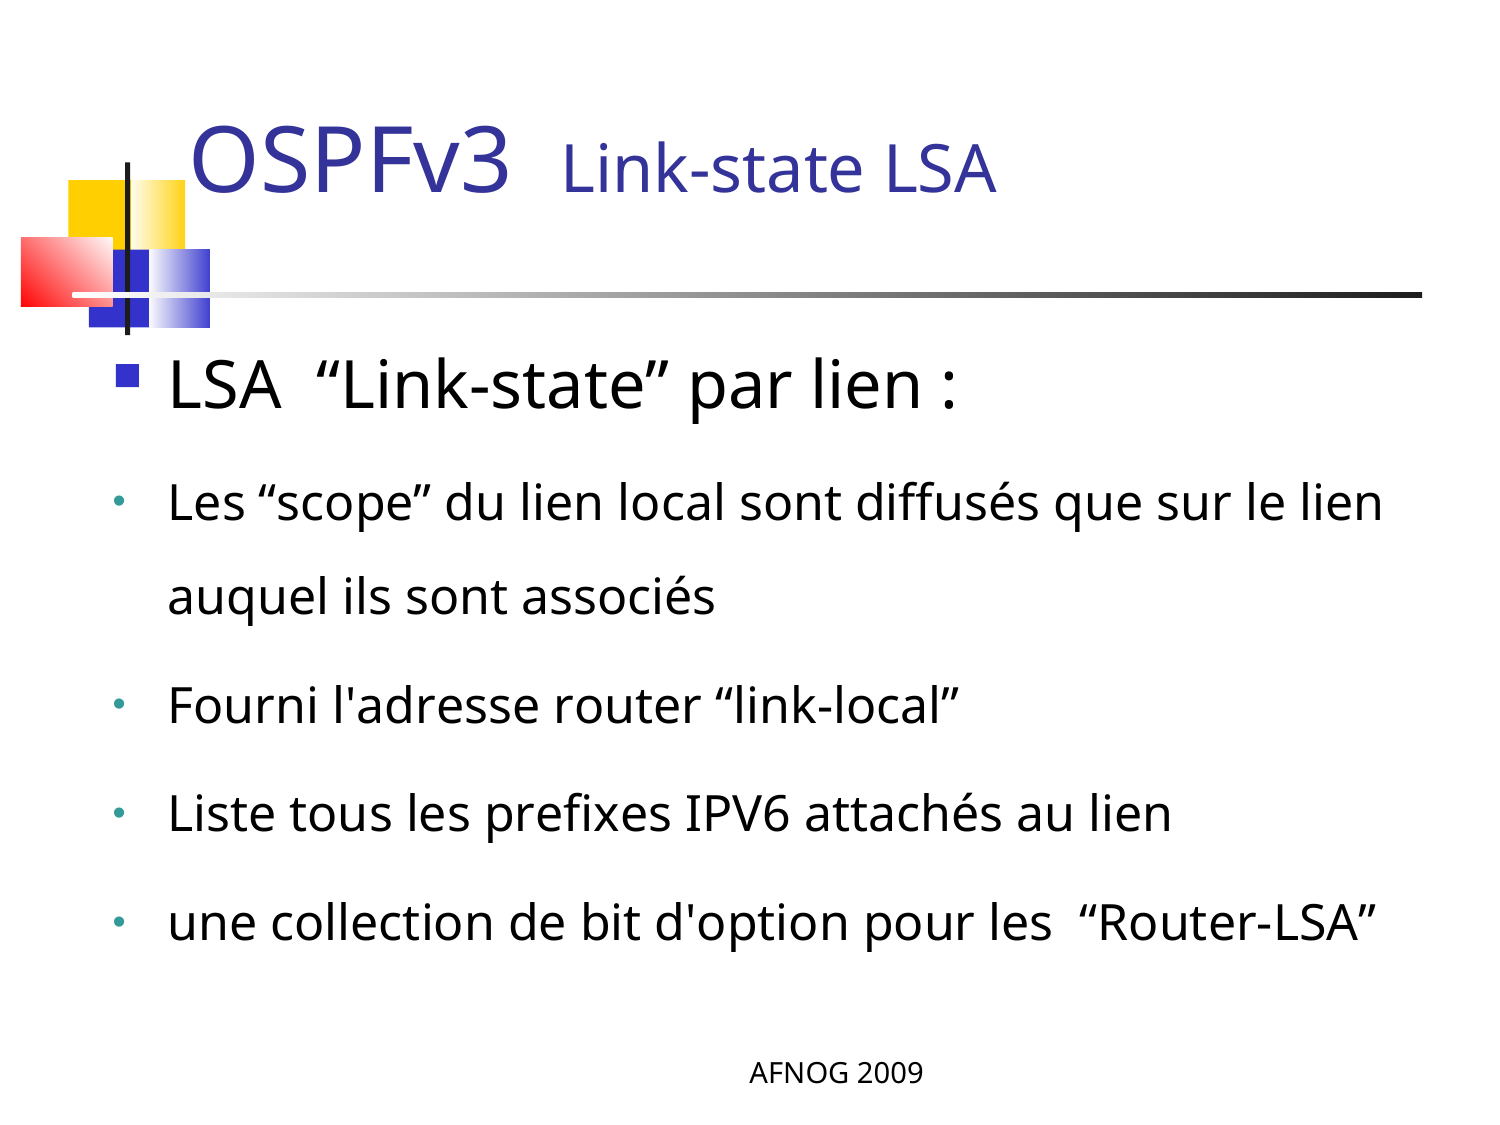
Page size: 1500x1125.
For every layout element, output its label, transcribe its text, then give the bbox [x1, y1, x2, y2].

title OSPFv3 Link-state LSA [188, 35, 1468, 276]
list LSA “Link-state” par lien : Les “scope” du lien local sont diffusés que sur le lien auquel ils sont associés Fourni l'adresse router “link-local” Liste tous les prefixes IPV6 attachés au lien une collection de bit d'option pour les “Router-LSA” [112, 337, 1388, 1014]
